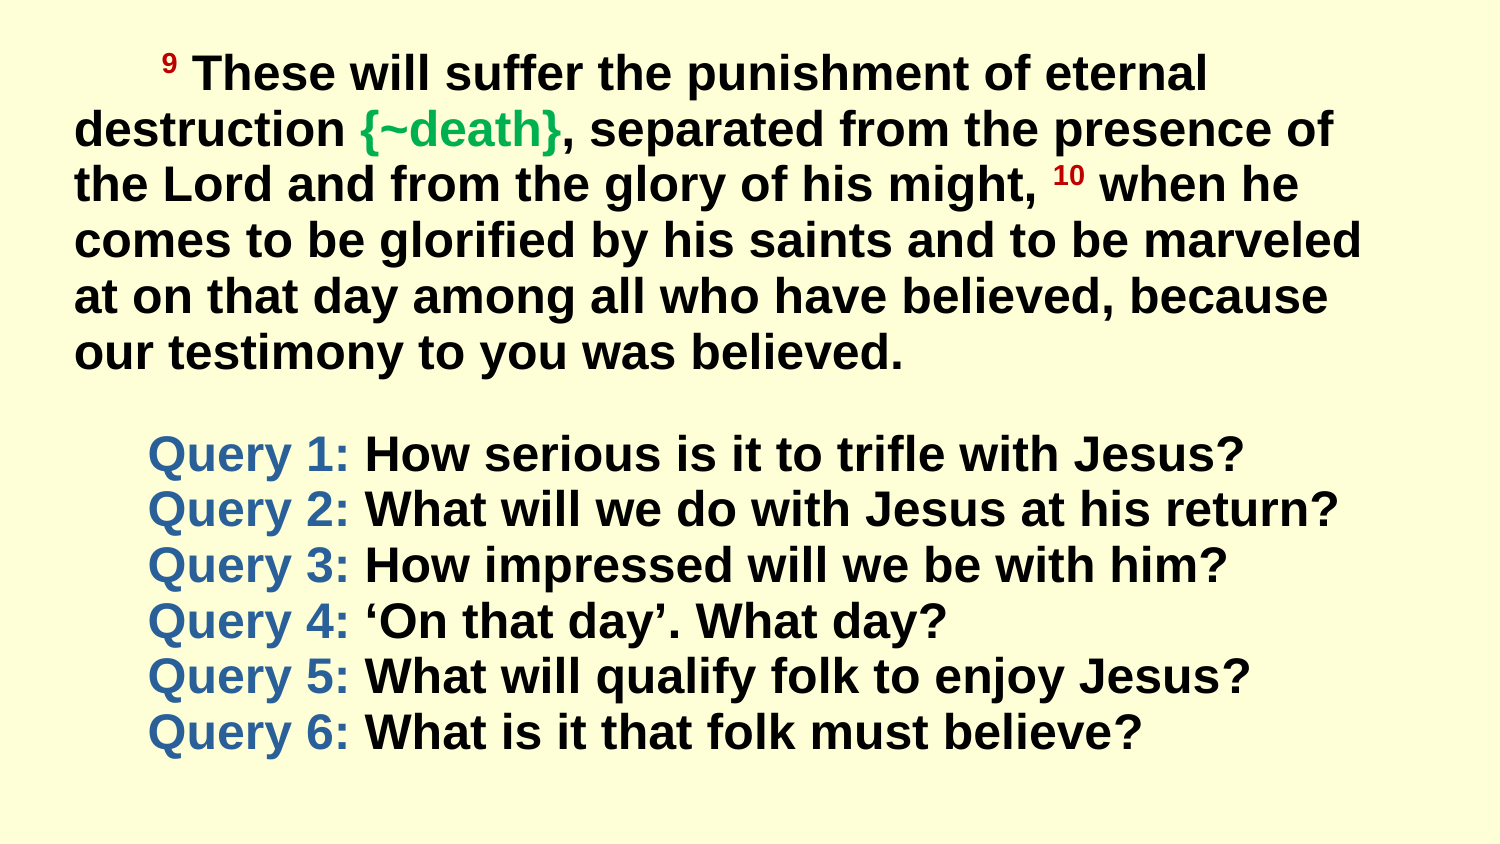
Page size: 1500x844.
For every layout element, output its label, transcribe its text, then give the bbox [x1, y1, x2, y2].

text_box Query 1: How serious is it to trifle with Jesus? Query 2: What will we do with Jesus at his return? Query 3: How impressed will we be with him? Query 4: ‘On that day’. What day? Query 5: What will qualify folk to enjoy Jesus? Query 6: What is it that folk must believe? [59, 418, 1447, 768]
text_box 9 These will suffer the punishment of eternal destruction {~death}, separated from the presence of the Lord and from the glory of his might, 10 when he comes to be glorified by his saints and to be marveled at on that day among all who have believed, because our testimony to you was believed. [59, 37, 1418, 388]
